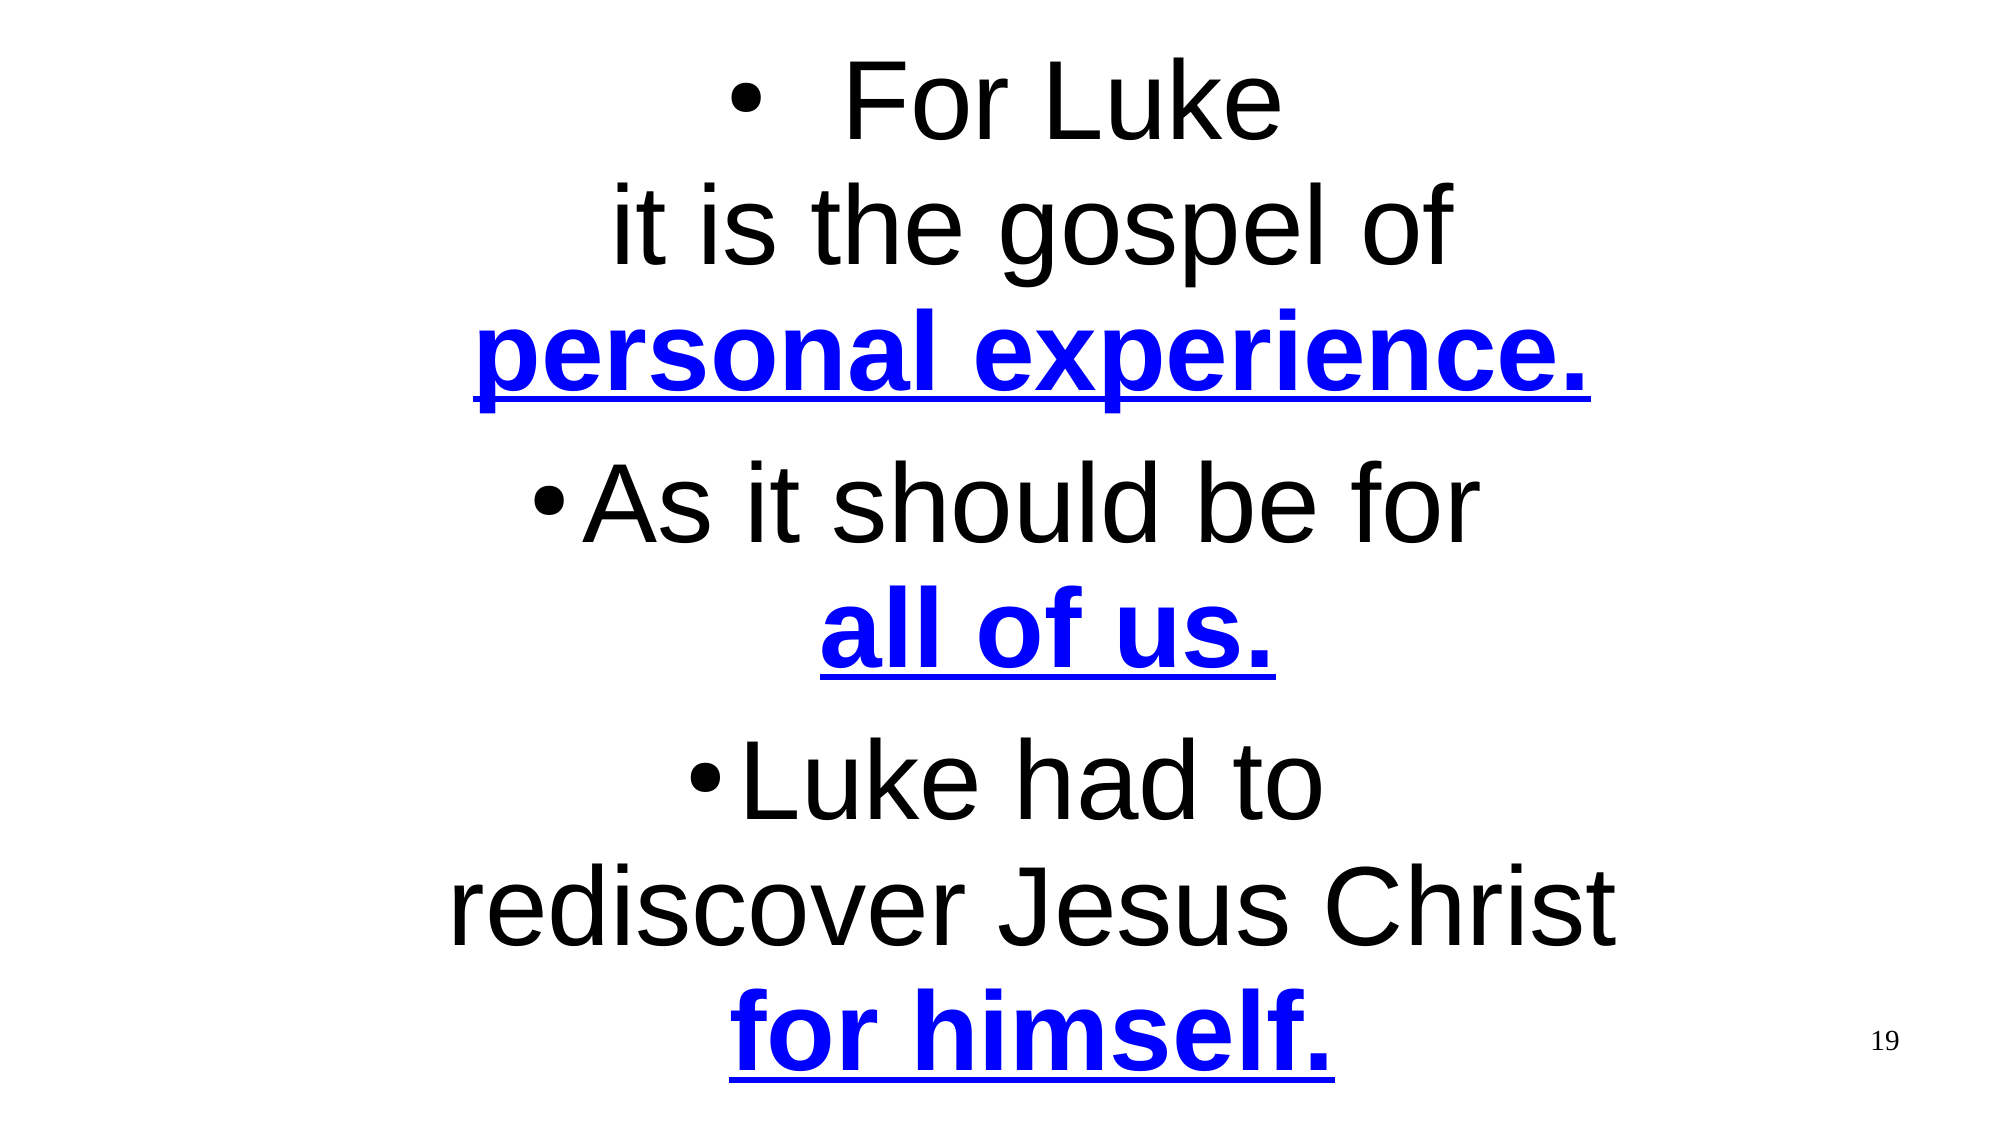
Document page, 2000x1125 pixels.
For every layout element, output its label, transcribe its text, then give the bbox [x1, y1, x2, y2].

list For Luke it is the gospel of personal experience. As it should be for all of us. Luke had to rediscover Jesus Christ for himself. [37, 37, 1988, 1125]
